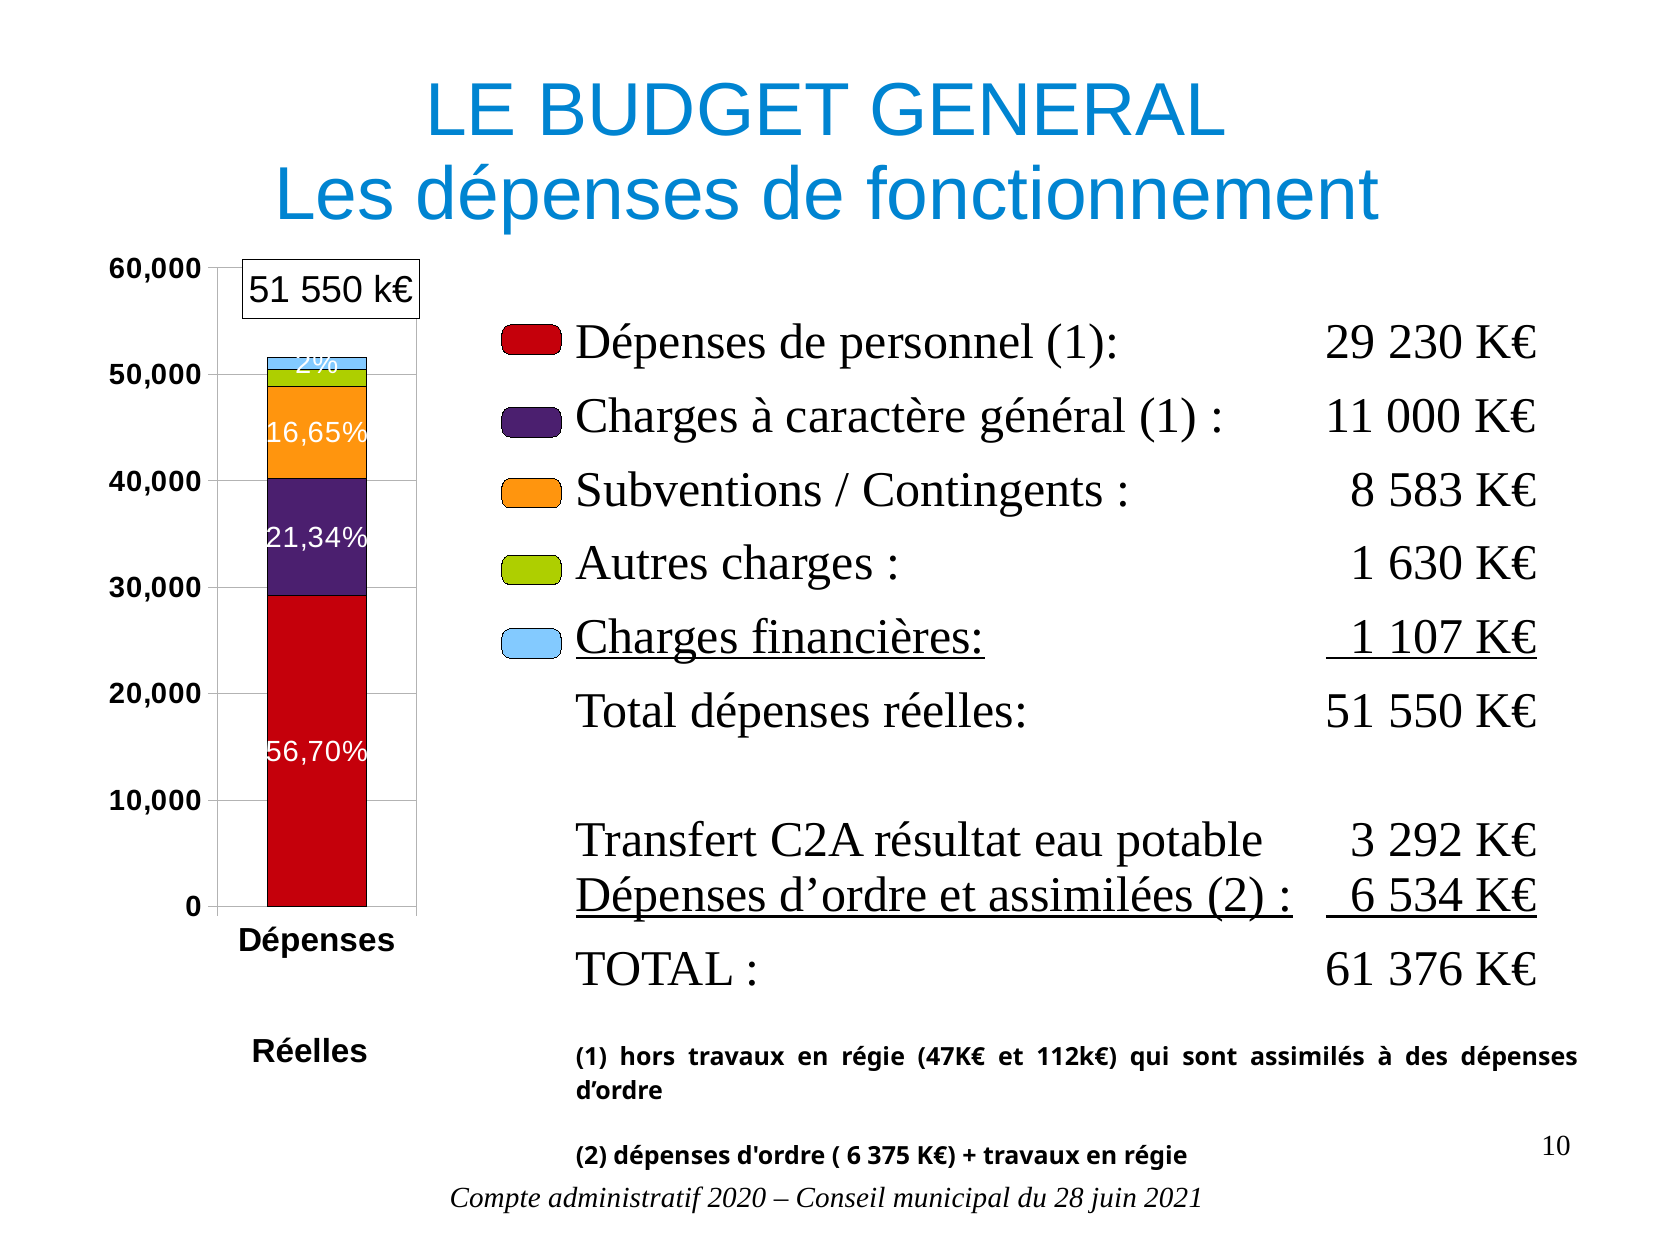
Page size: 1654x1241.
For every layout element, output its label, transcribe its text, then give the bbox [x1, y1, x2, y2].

title LE BUDGET GENERAL Les dépenses de fonctionnement [82, 55, 1571, 249]
text_box [501, 324, 562, 355]
text_box [501, 407, 562, 438]
text_box 51 550 k€ [242, 259, 420, 319]
text_box [501, 478, 562, 508]
text_box Dépenses de personnel (1): 29 230 K€ Charges à caractère général (1) : 11 000 K€ Subventions / Contingents : 8 583 K€ Autres charges : 1 630 K€ Charges financières: 1 107 K€ Total dépenses réelles: 51 550 K€ Transfert C2A résultat eau potable 3 292 K€ Dépenses d’ordre et assimilées (2) : 6 534 K€ TOTAL : 61 376 K€ (1) hors travaux en régie (47K€ et 112k€) qui sont assimilés à des dépenses d’ordre (2) dépenses d'ordre ( 6 375 K€) + travaux en régie [561, 306, 1595, 1238]
chart [83, 217, 1501, 1061]
text_box Réelles [236, 1021, 384, 1081]
text_box [501, 555, 562, 585]
text_box [501, 628, 562, 659]
